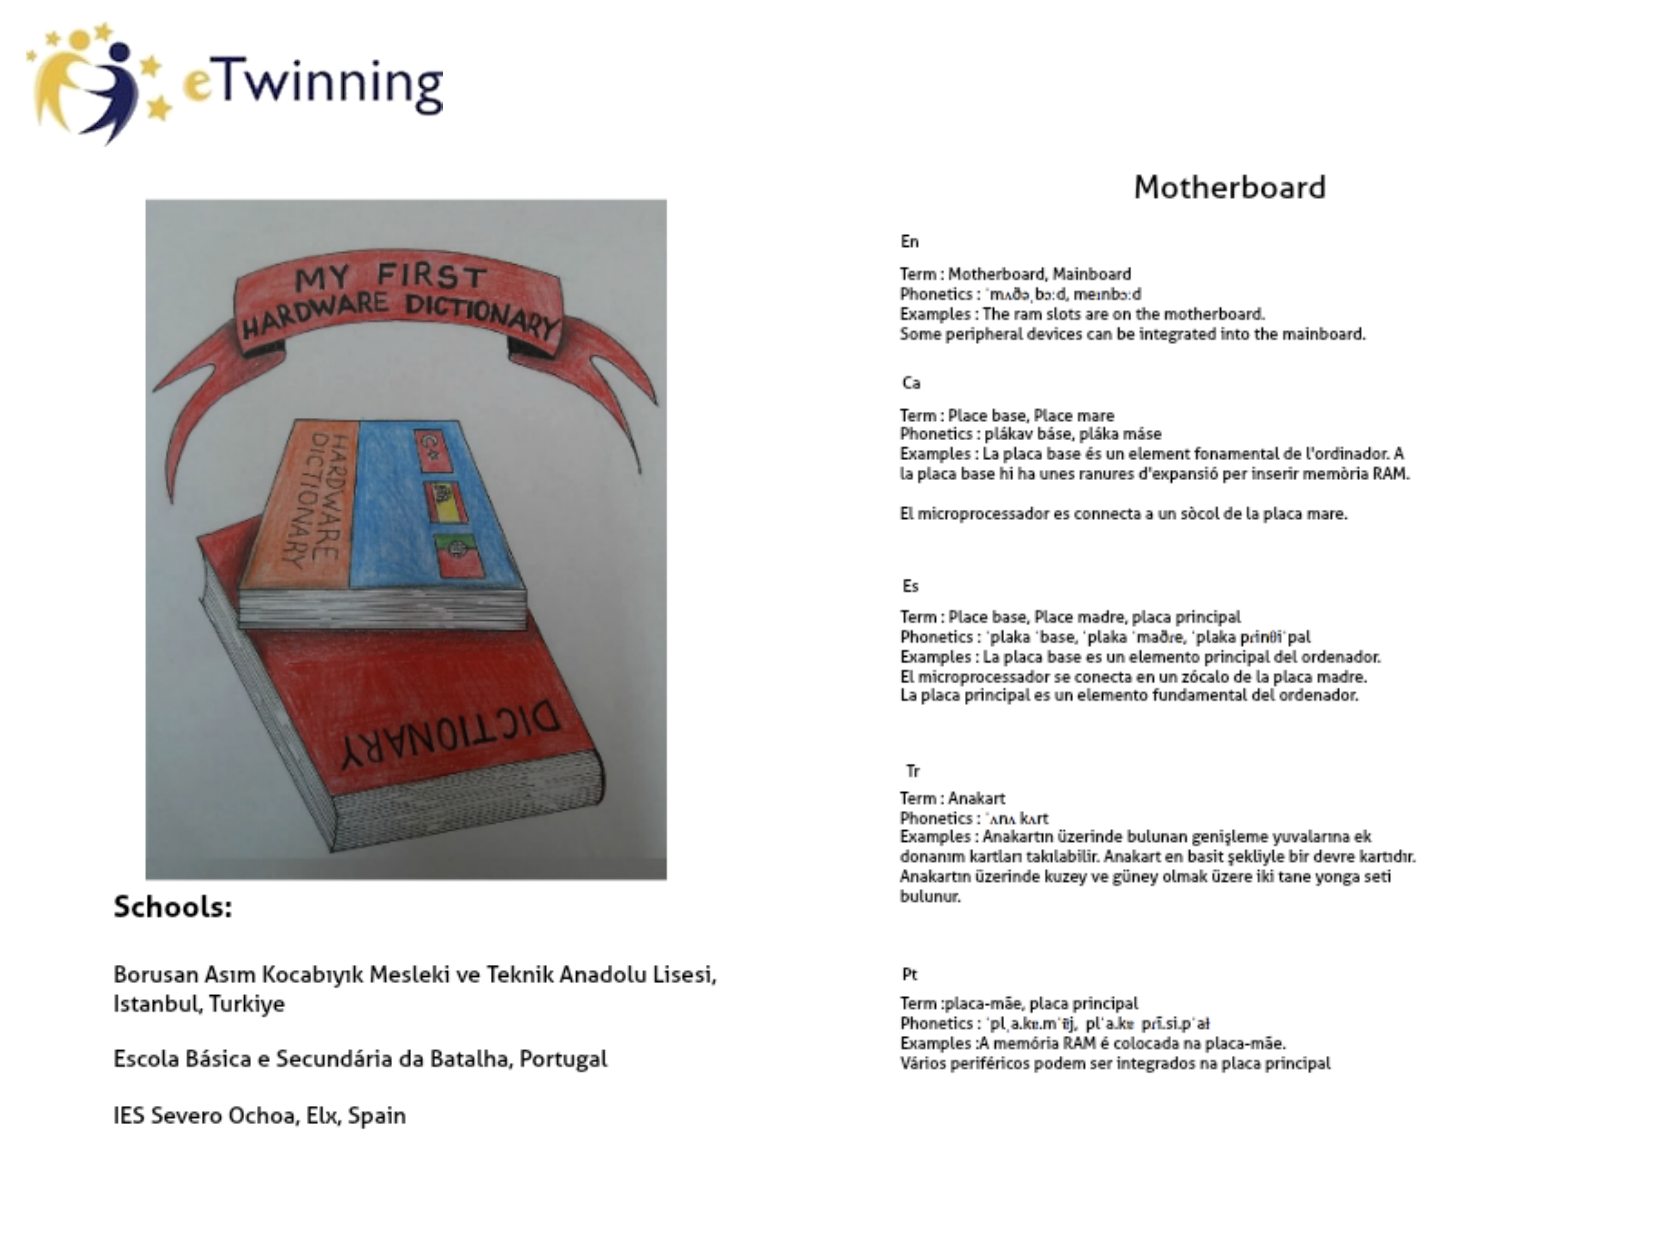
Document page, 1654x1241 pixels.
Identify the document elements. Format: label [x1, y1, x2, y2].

picture [826, 79, 1625, 1211]
picture [26, 20, 798, 1222]
